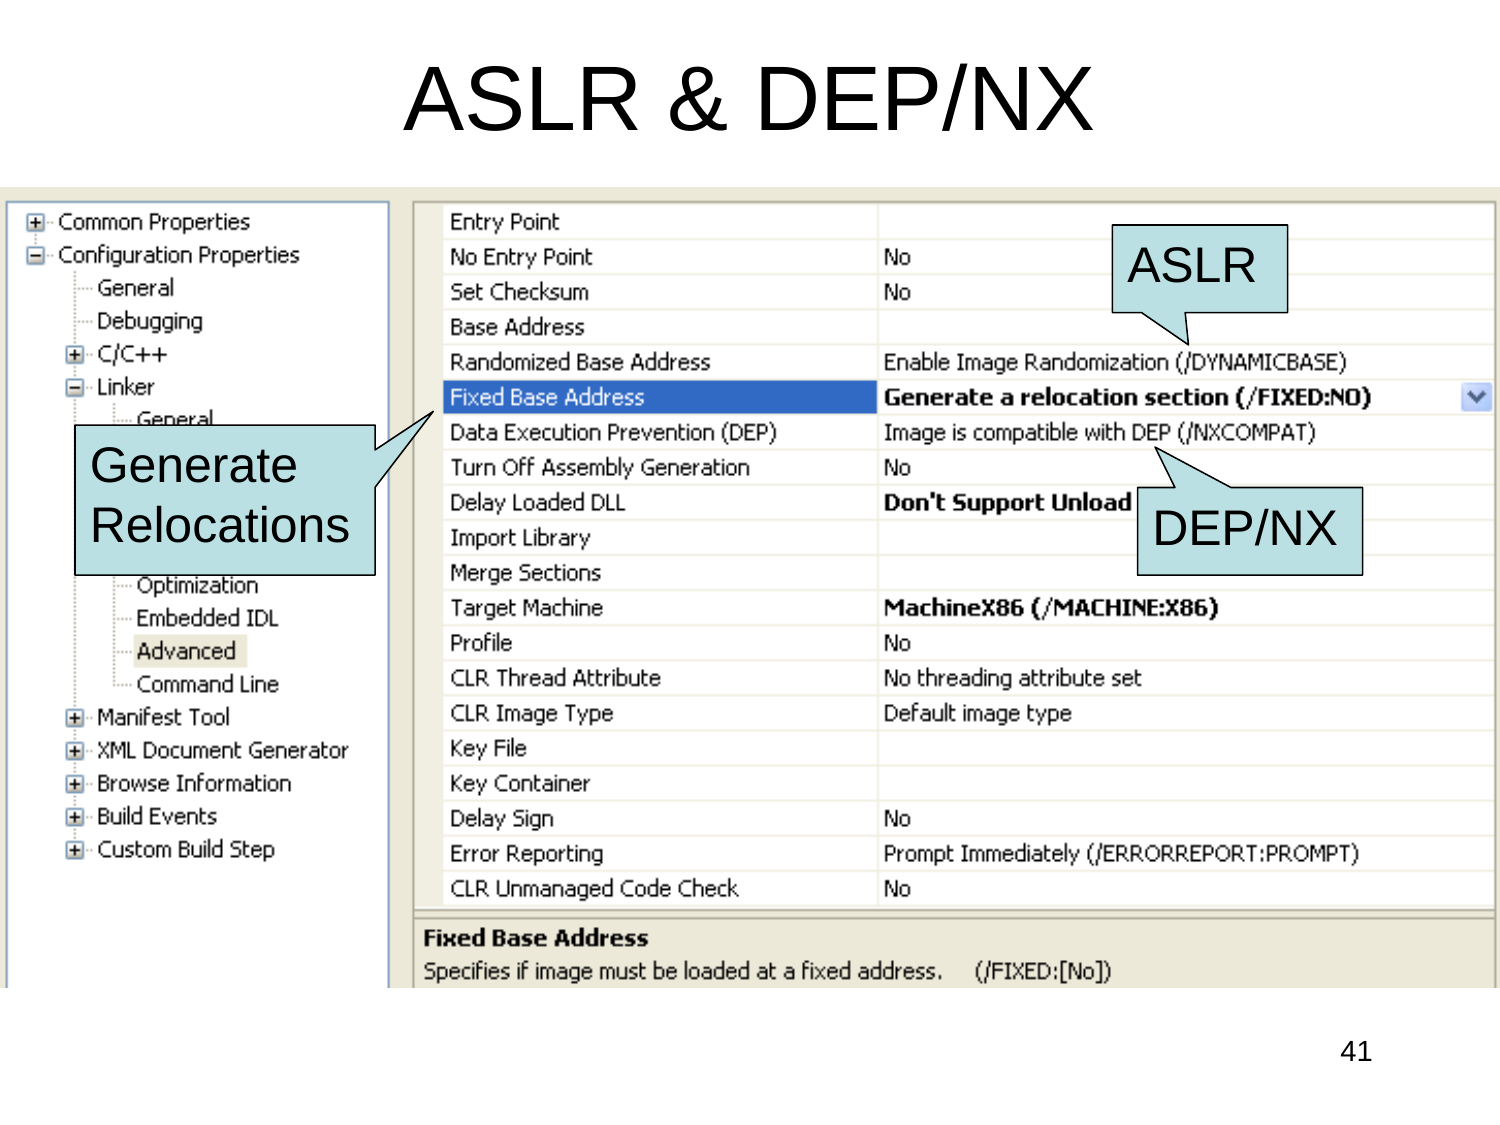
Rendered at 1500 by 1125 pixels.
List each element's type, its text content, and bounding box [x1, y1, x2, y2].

text_box DEP/NX [1137, 447, 1363, 576]
title ASLR & DEP/NX [0, 0, 1500, 187]
text_box Generate Relocations [75, 411, 434, 576]
text_box <number> [1074, 1025, 1388, 1101]
text_box ASLR [1112, 224, 1288, 345]
picture [0, 187, 1500, 988]
